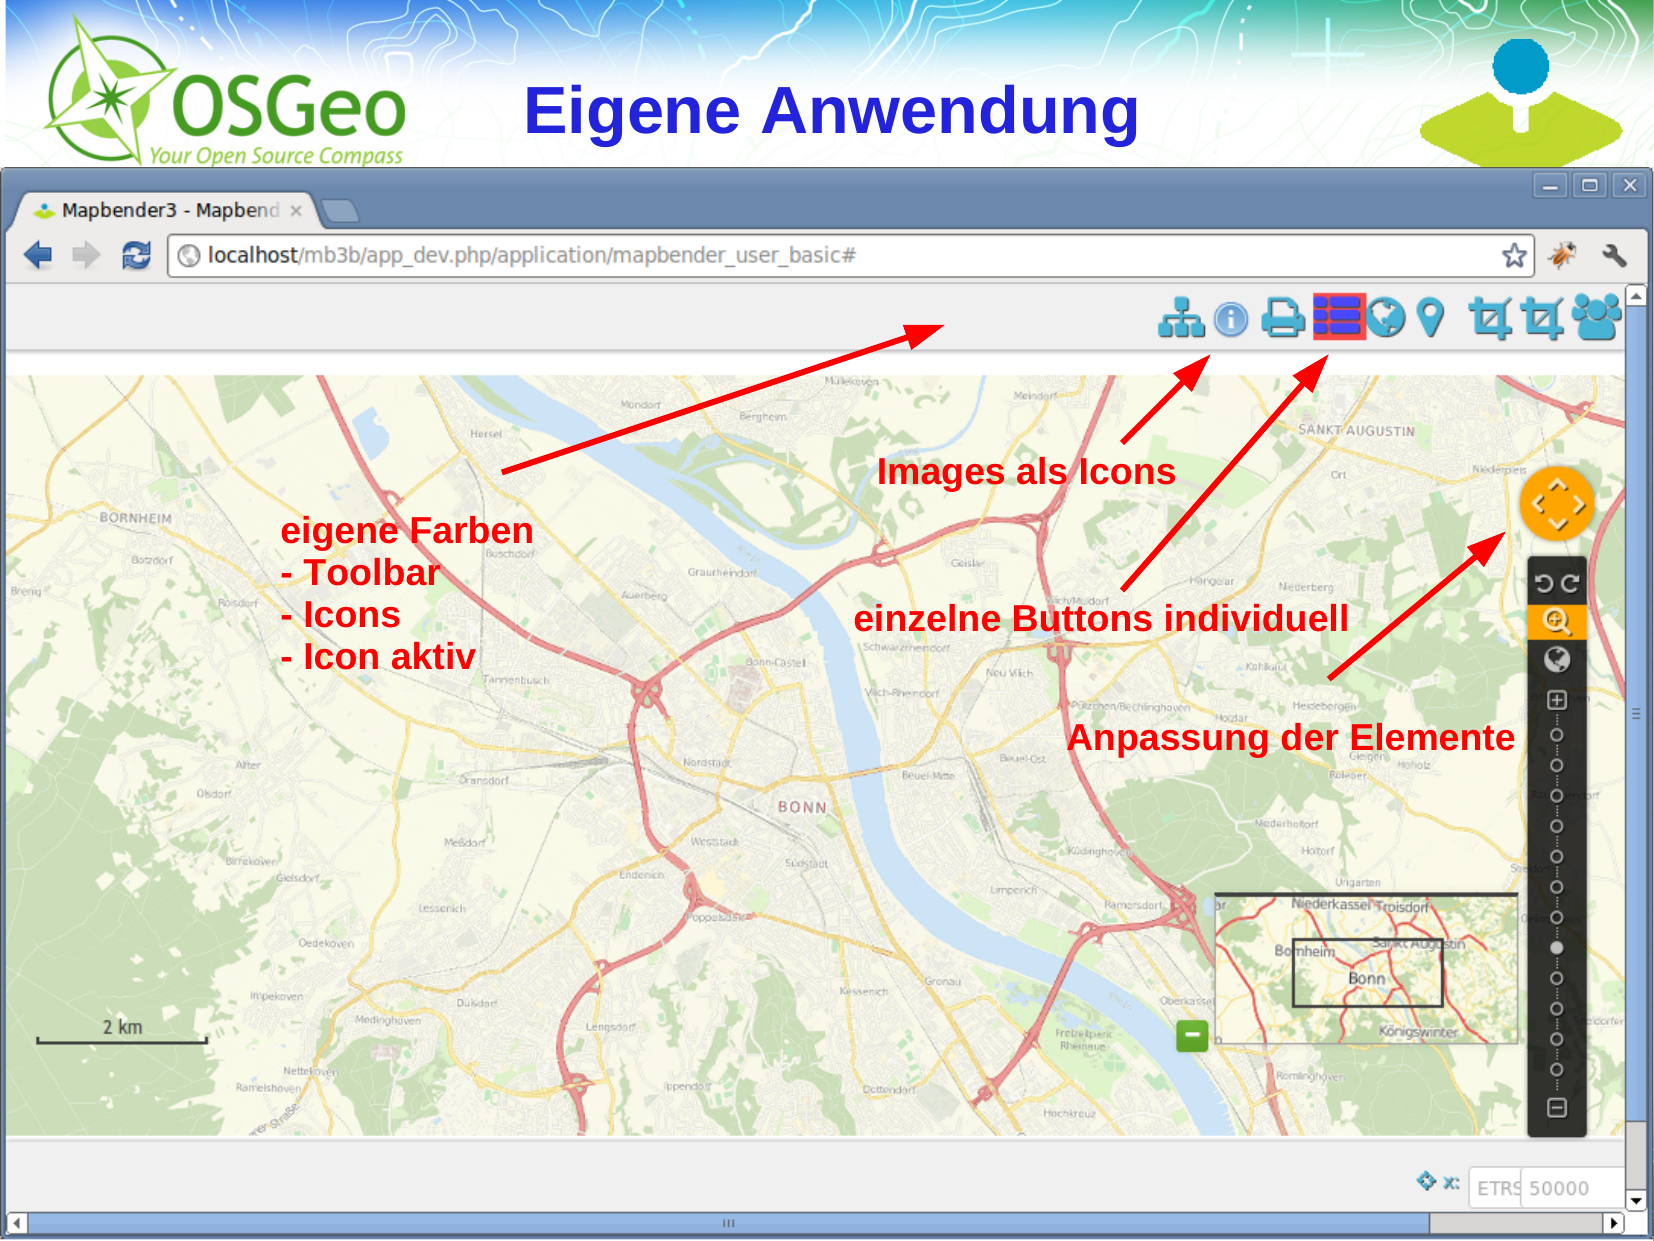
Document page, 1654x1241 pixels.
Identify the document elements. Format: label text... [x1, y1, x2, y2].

title Eigene Anwendung [88, 44, 1577, 178]
picture [0, 0, 1654, 1241]
text_box Images als Icons [862, 442, 1394, 507]
text_box einzelne Buttons individuell [838, 590, 1371, 654]
text_box Anpassung der Elemente [1051, 708, 1583, 772]
text_box eigene Farben - Toolbar - Icons - Icon aktiv [265, 501, 798, 768]
